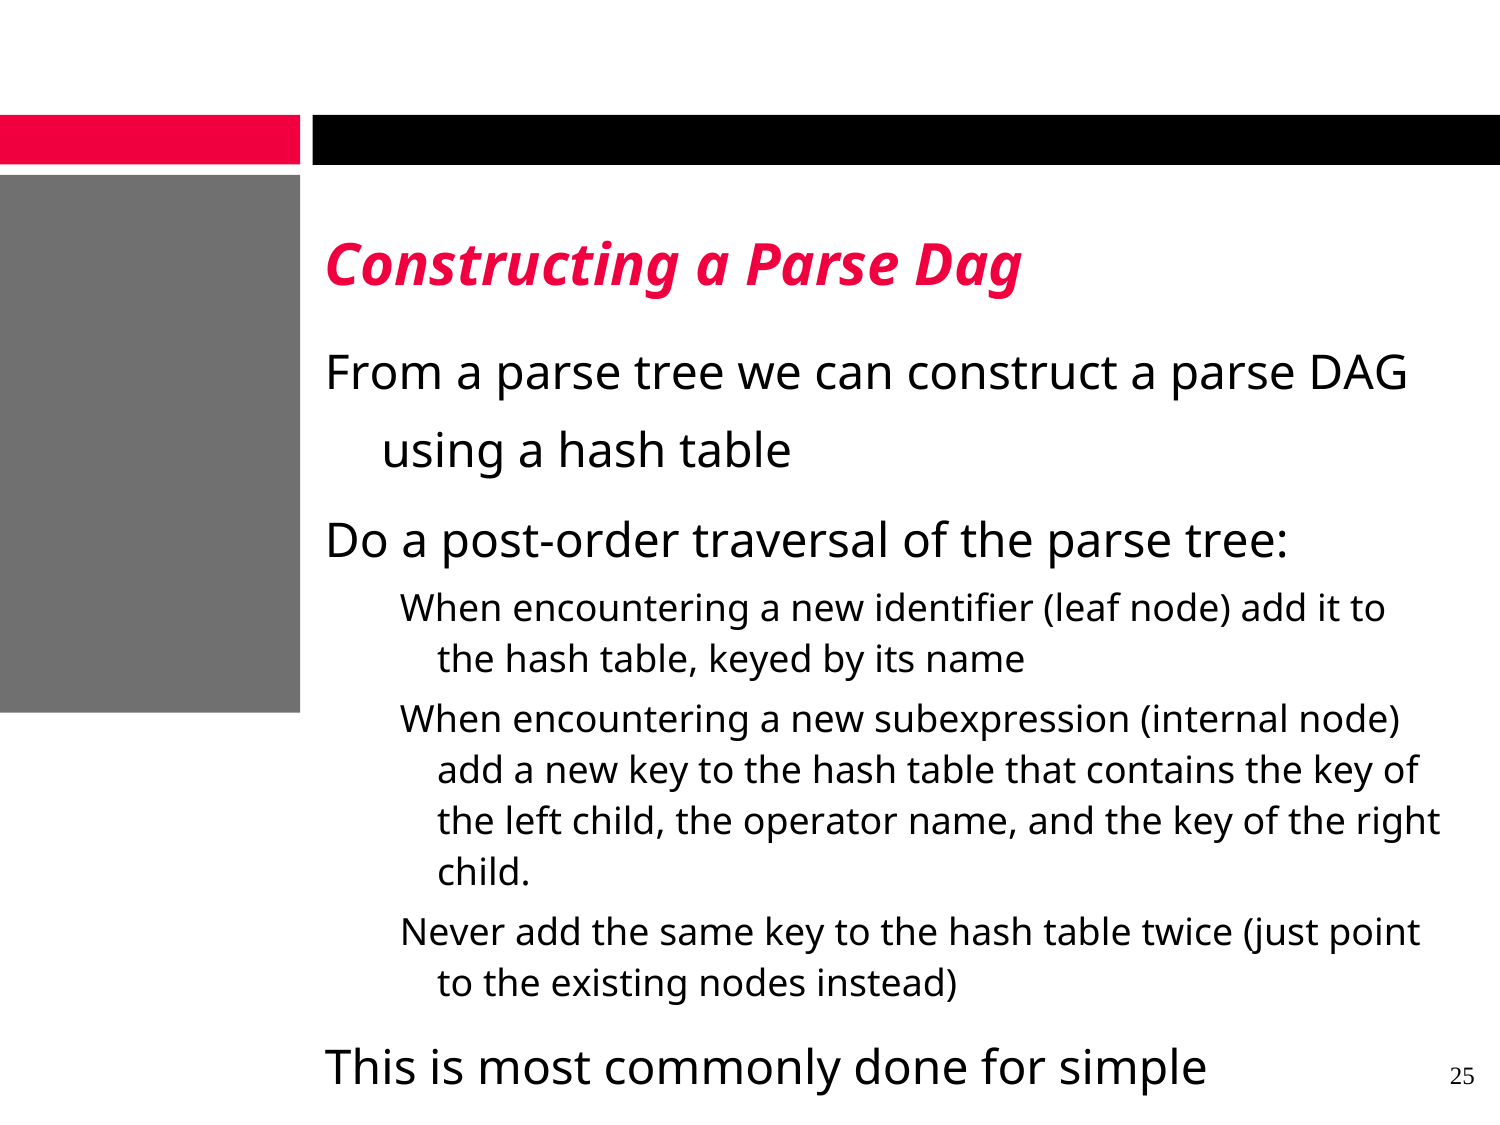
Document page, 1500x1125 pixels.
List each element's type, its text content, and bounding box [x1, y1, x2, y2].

title Constructing a Parse Dag [324, 187, 1450, 324]
list From a parse tree we can construct a parse DAG using a hash table Do a post-order traversal of the parse tree: When encountering a new identifier (leaf node) add it to the hash table, keyed by its name When encountering a new subexpression (internal node) add a new key to the hash table that contains the key of the left child, the operator name, and the key of the right child. Never add the same key to the hash table twice (just point to the existing nodes instead) This is most commonly done for simple expressions [324, 324, 1450, 1051]
